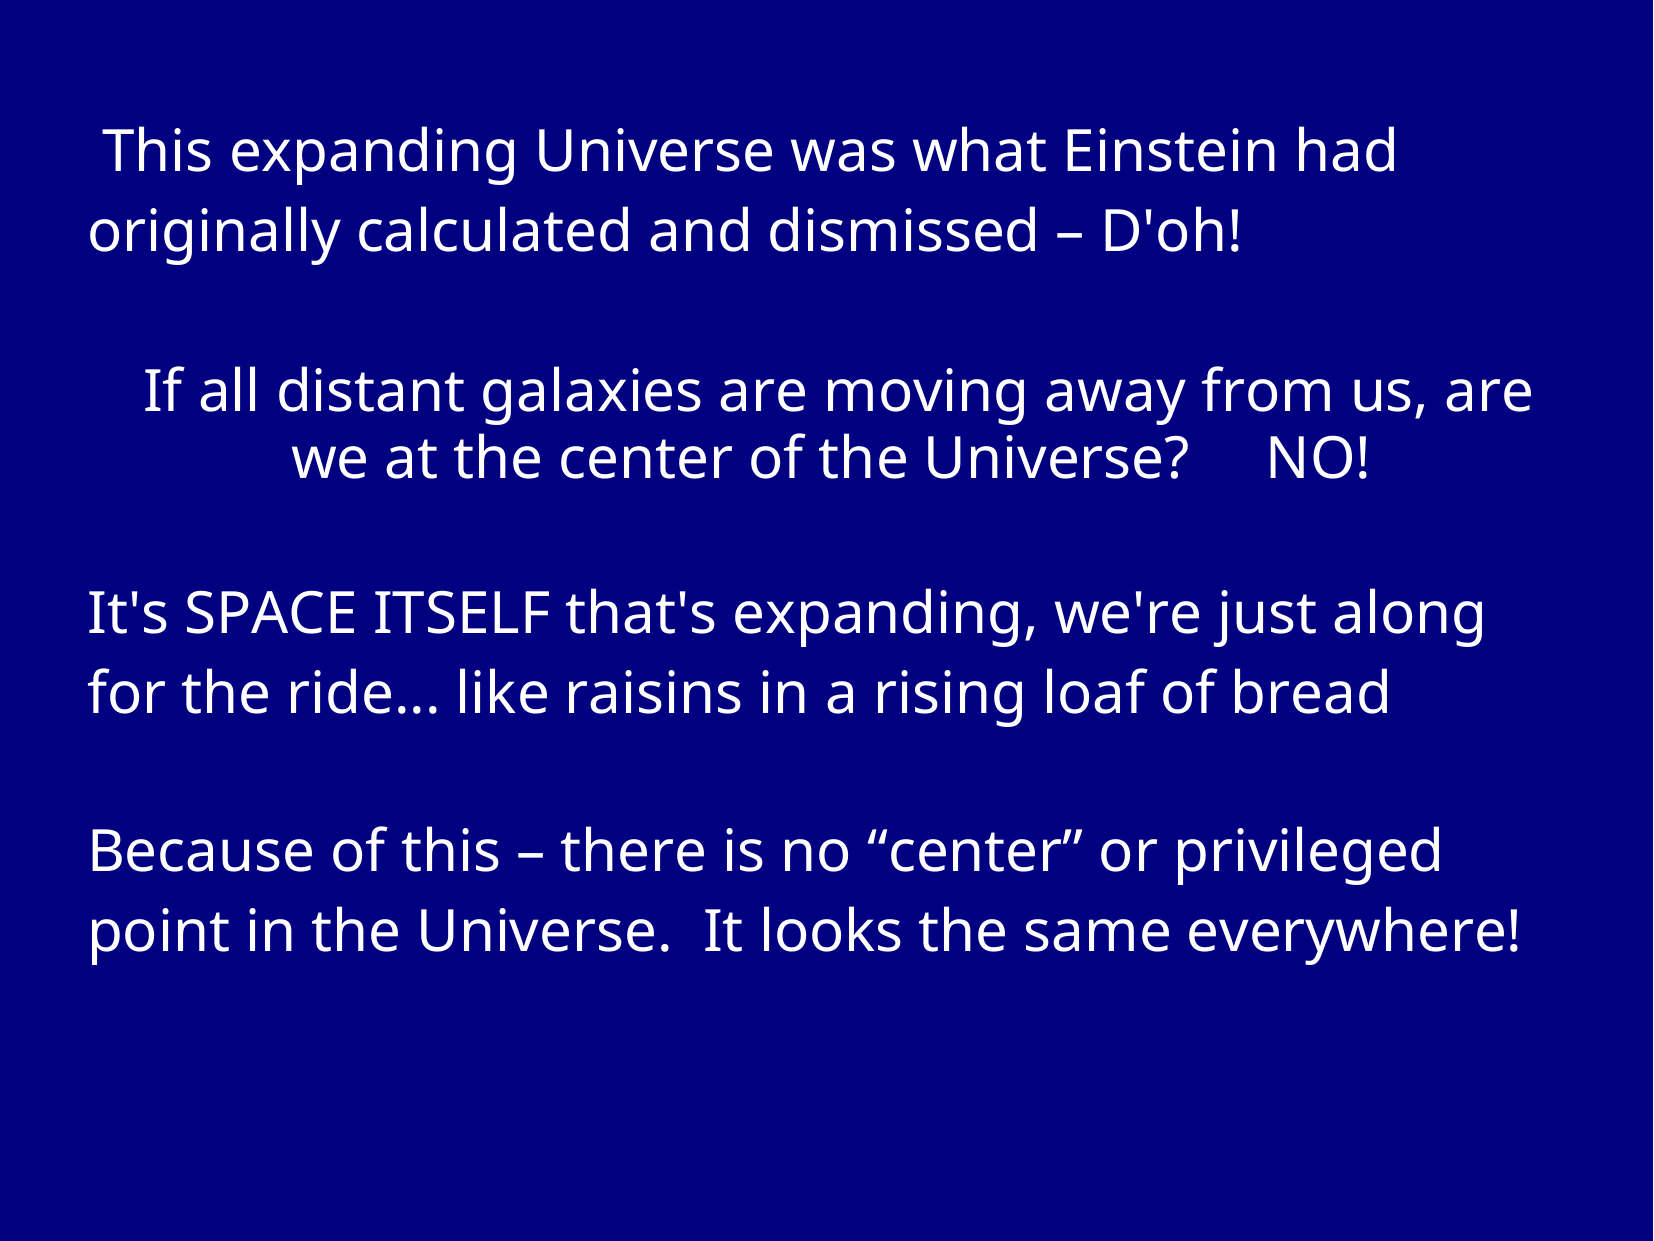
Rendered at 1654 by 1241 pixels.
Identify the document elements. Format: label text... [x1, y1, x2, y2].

subtitle This expanding Universe was what Einstein had originally calculated and dismissed – D'oh! If all distant galaxies are moving away from us, are we at the center of the Universe? NO! It's SPACE ITSELF that's expanding, we're just along for the ride... like raisins in a rising loaf of bread Because of this – there is no “center” or privileged point in the Universe. It looks the same everywhere! [87, 156, 1576, 922]
